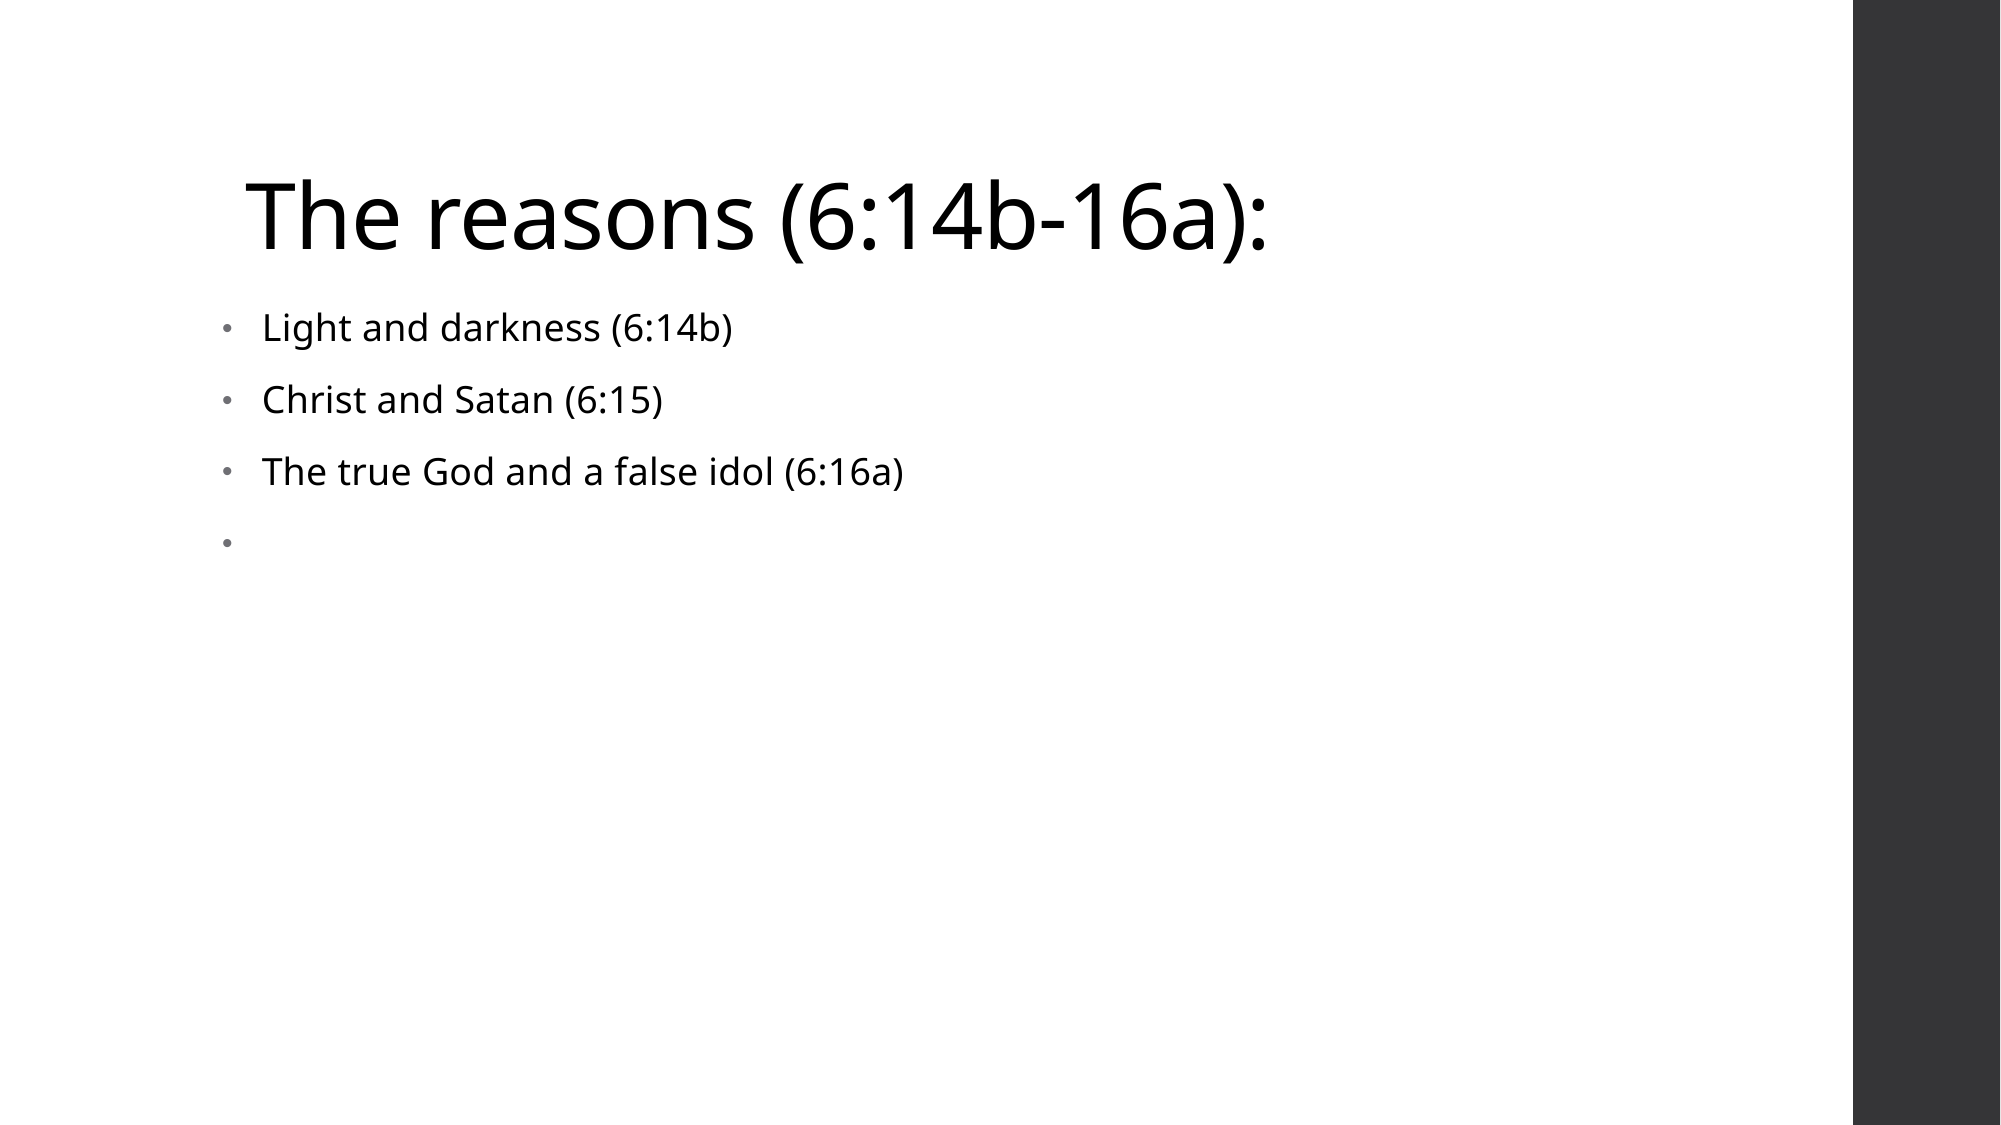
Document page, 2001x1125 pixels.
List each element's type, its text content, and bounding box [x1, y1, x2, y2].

title The reasons (6:14b-16a): [206, 60, 1797, 278]
list Light and darkness (6:14b) Christ and Satan (6:15) The true God and a false idol (6:16a) [206, 299, 1617, 1014]
